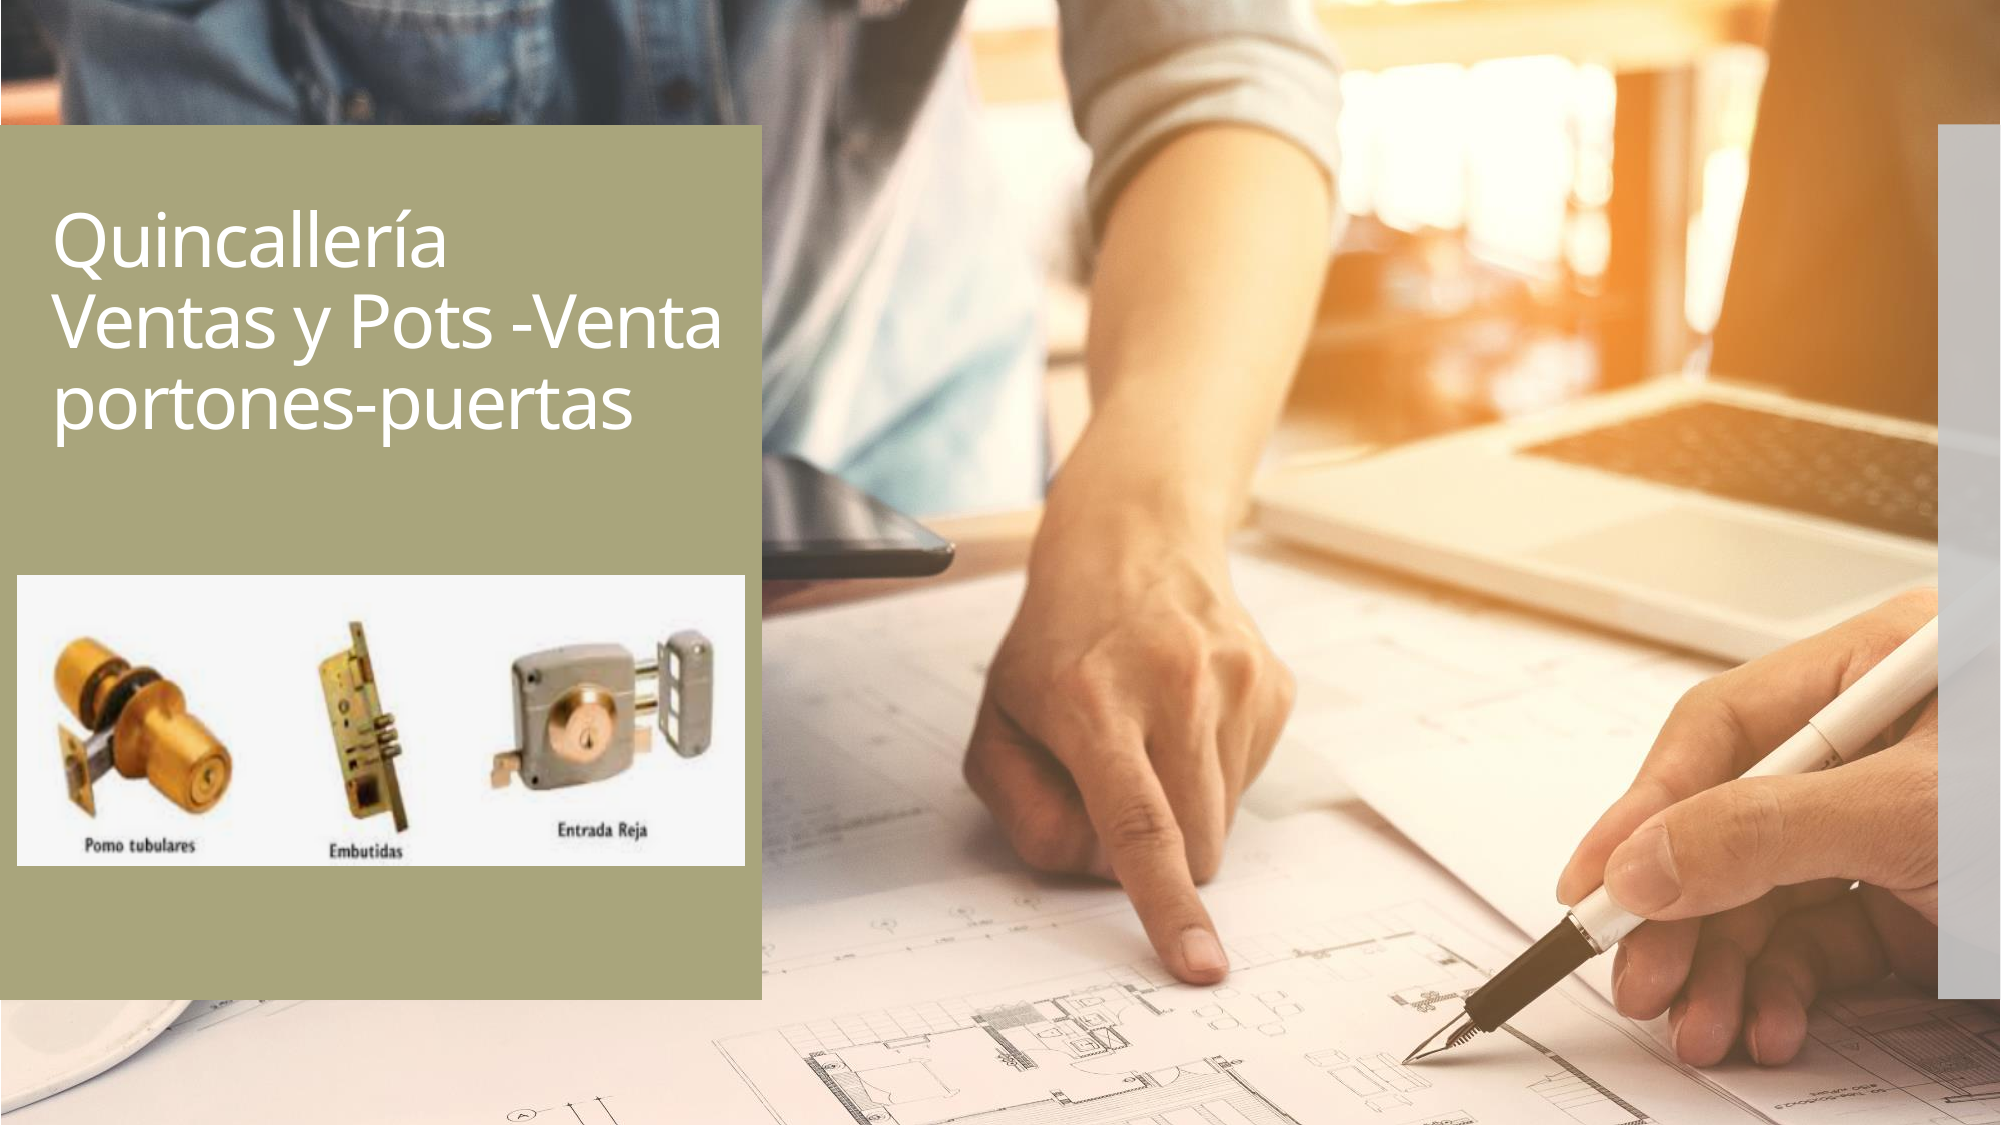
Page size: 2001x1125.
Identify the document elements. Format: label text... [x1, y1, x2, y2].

title Quincallería Ventas y Pots -Venta portones-puertas [36, 18, 779, 454]
text_box [0, 0, 762, 1125]
picture [17, 575, 745, 866]
picture [1, 0, 2000, 1125]
text_box [1938, 124, 2000, 999]
